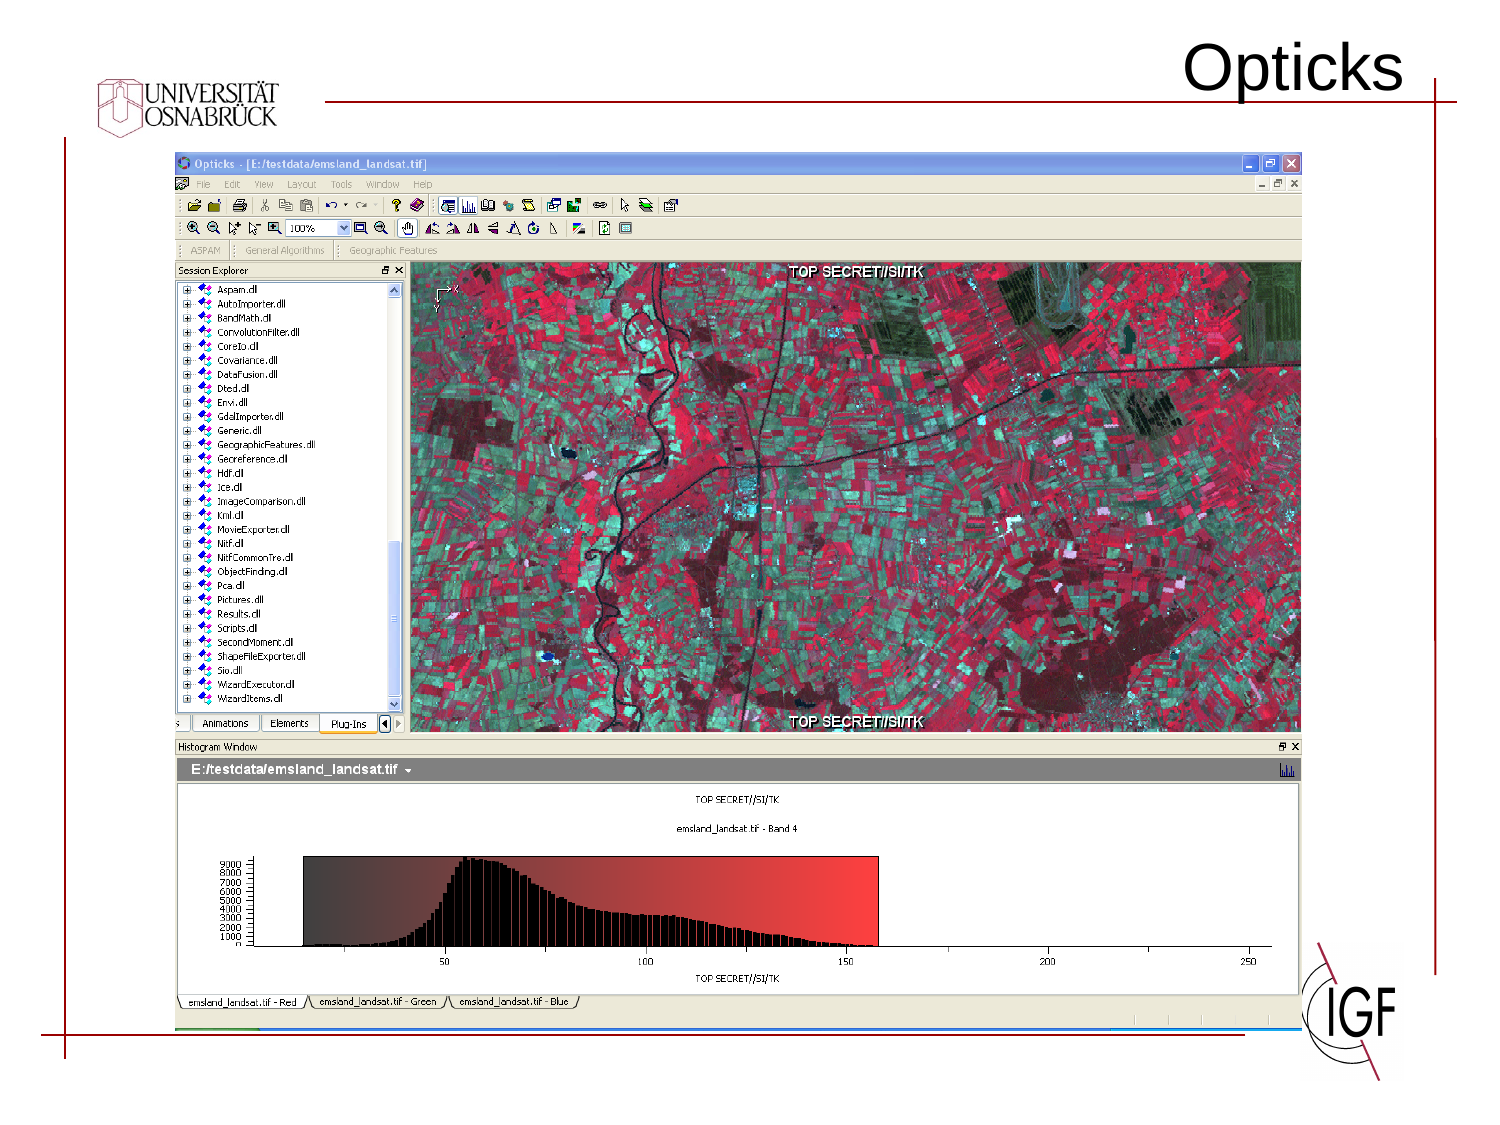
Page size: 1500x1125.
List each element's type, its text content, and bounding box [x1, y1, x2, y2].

picture [97, 79, 279, 138]
title Opticks [520, 4, 1421, 130]
picture [175, 152, 1404, 1081]
